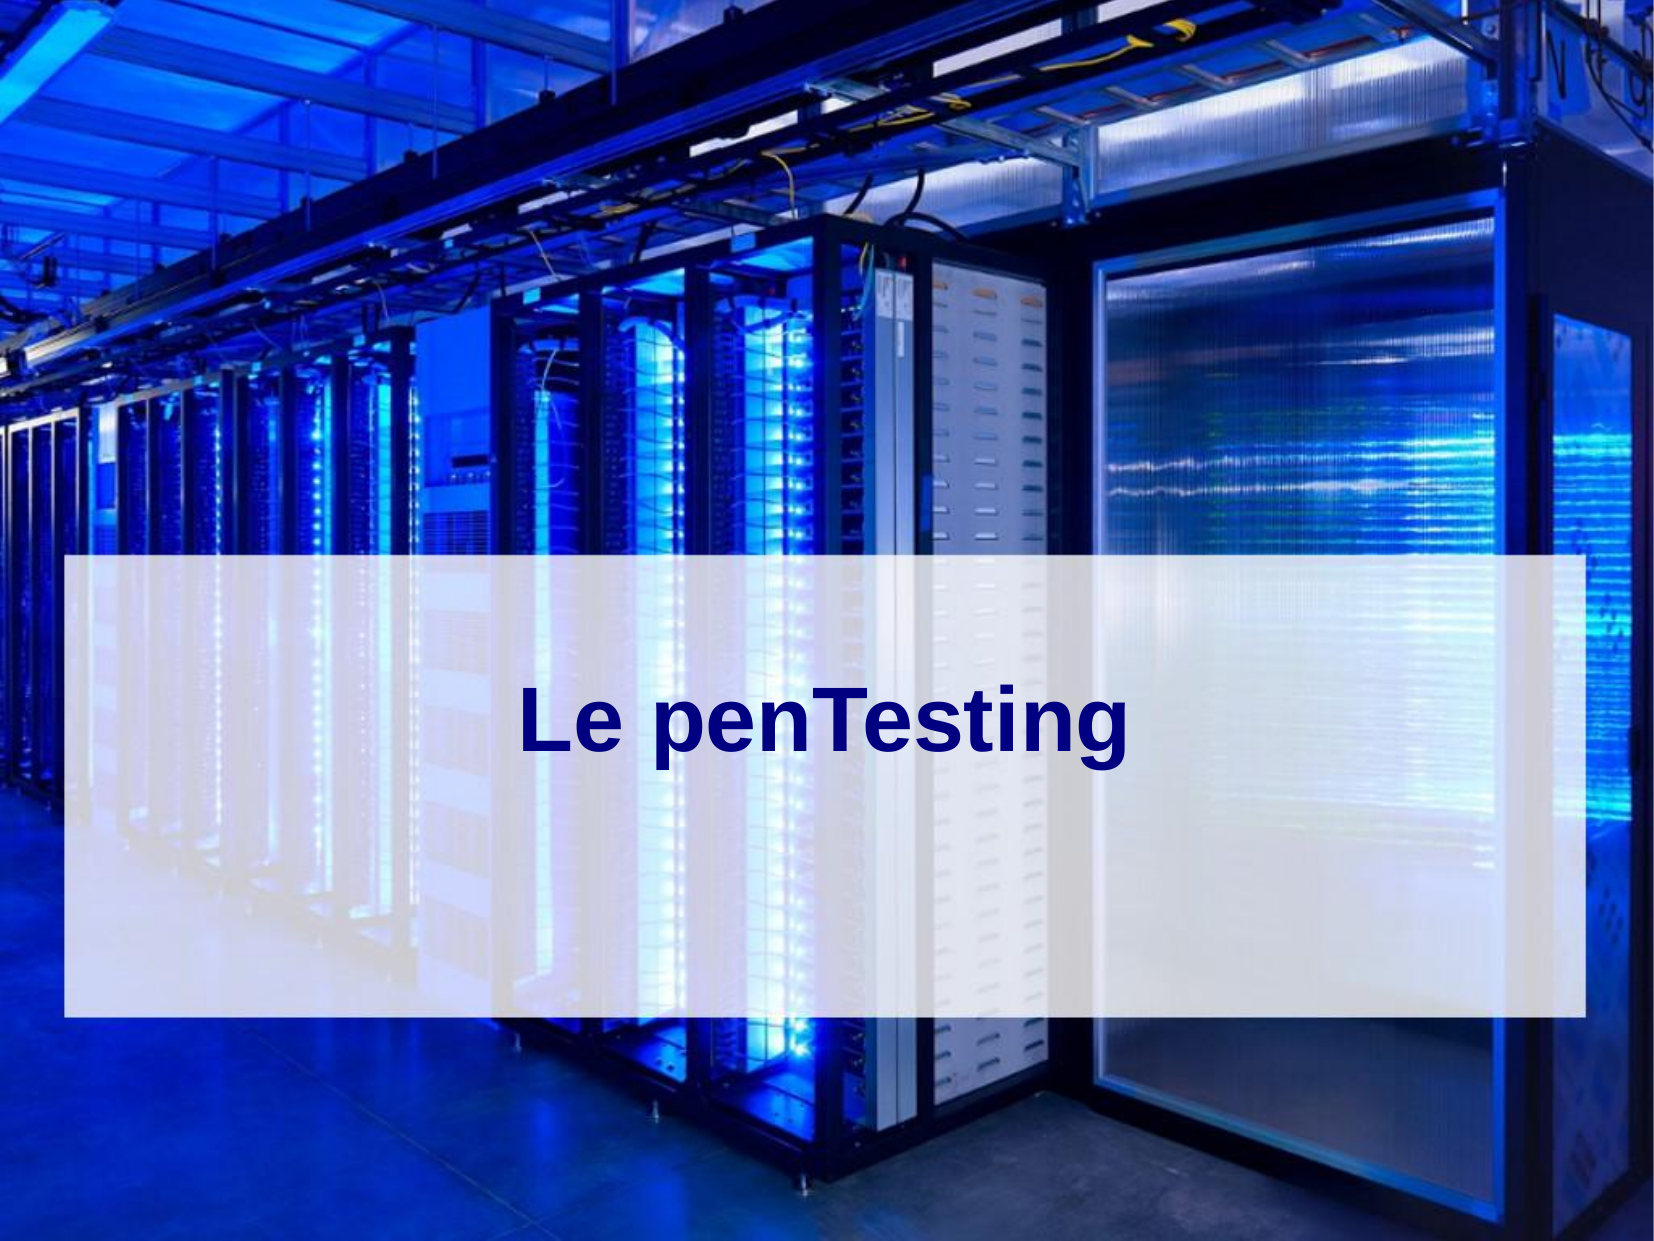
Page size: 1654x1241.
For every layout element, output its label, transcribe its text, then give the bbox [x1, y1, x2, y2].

picture [0, 0, 1654, 1241]
title Le penTesting [60, 615, 1591, 826]
